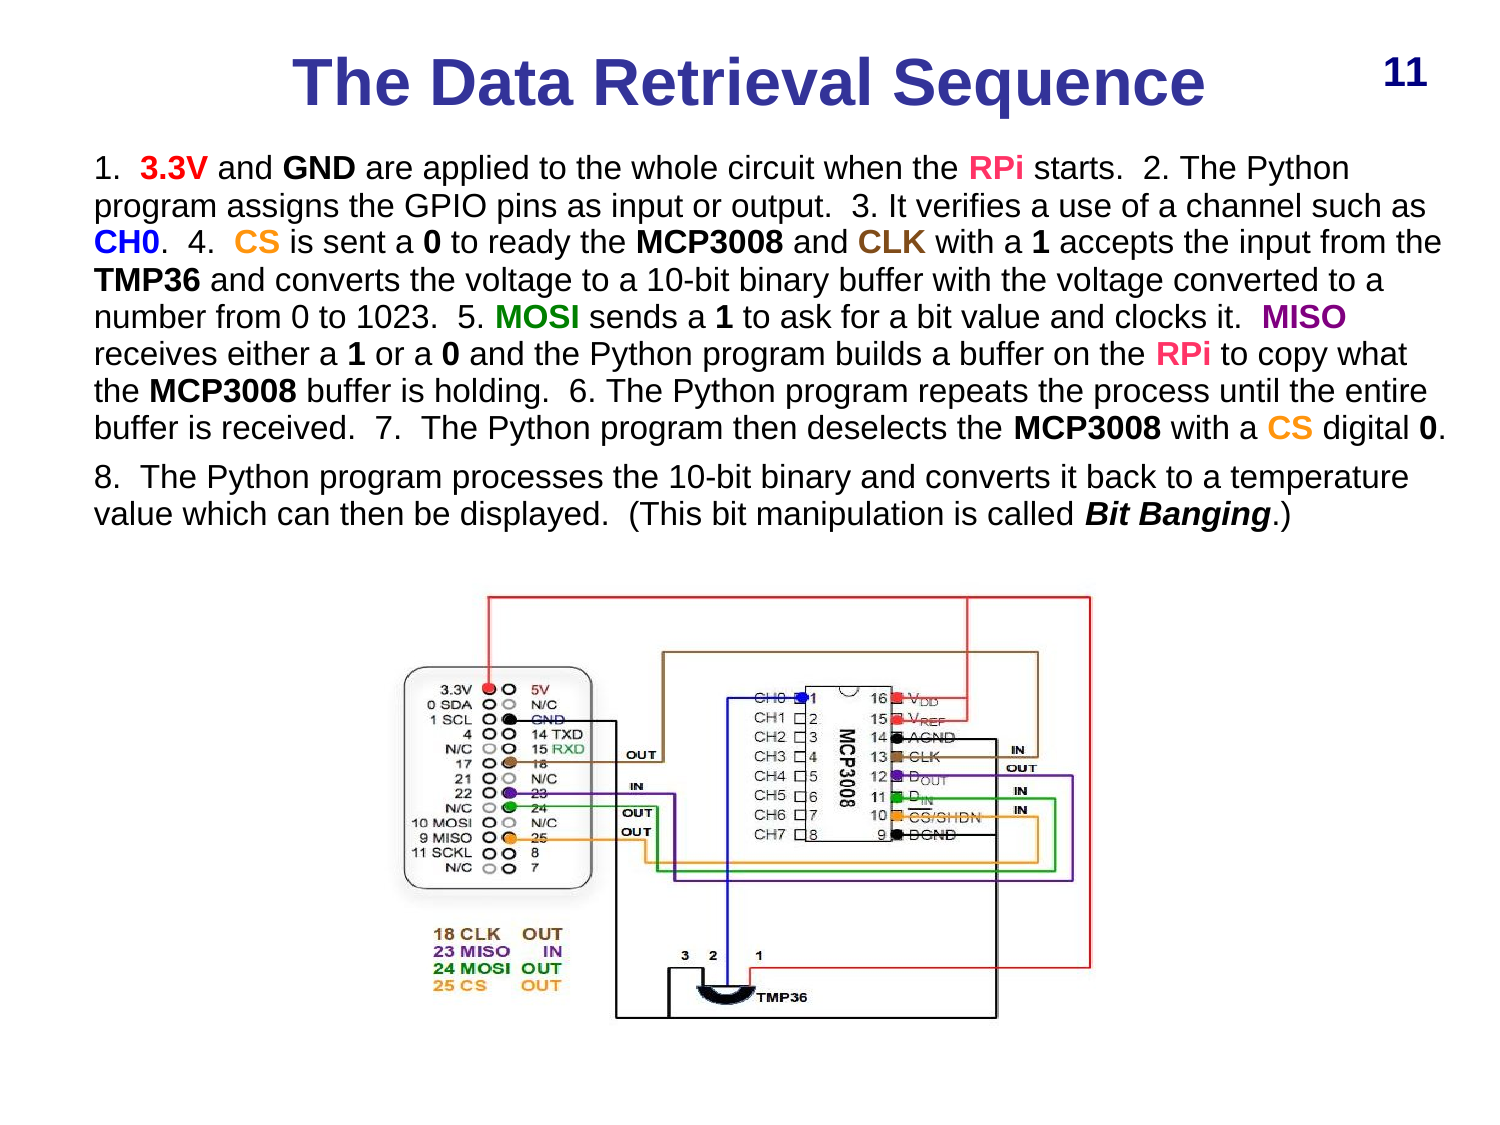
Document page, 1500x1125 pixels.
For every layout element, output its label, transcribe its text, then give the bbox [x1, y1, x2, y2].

picture [375, 562, 1126, 1051]
title The Data Retrieval Sequence [262, 45, 1238, 120]
text_box 11 [1350, 37, 1463, 103]
list 1. 3.3V and GND are applied to the whole circuit when the RPi starts. 2. The Python program assigns the GPIO pins as input or output. 3. It verifies a use of a channel such as CH0. 4. CS is sent a 0 to ready the MCP3008 and CLK with a 1 accepts the input from the TMP36 and converts the voltage to a 10-bit binary buffer with the voltage converted to a number from 0 to 1023. 5. MOSI sends a 1 to ask for a bit value and clocks it. MISO receives either a 1 or a 0 and the Python program builds a buffer on the RPi to copy what the MCP3008 buffer is holding. 6. The Python program repeats the process until the entire buffer is received. 7. The Python program then deselects the MCP3008 with a CS digital 0. 8. The Python program processes the 10-bit binary and converts it back to a temperature value which can then be displayed. (This bit manipulation is called Bit Banging.) [37, 149, 1463, 533]
